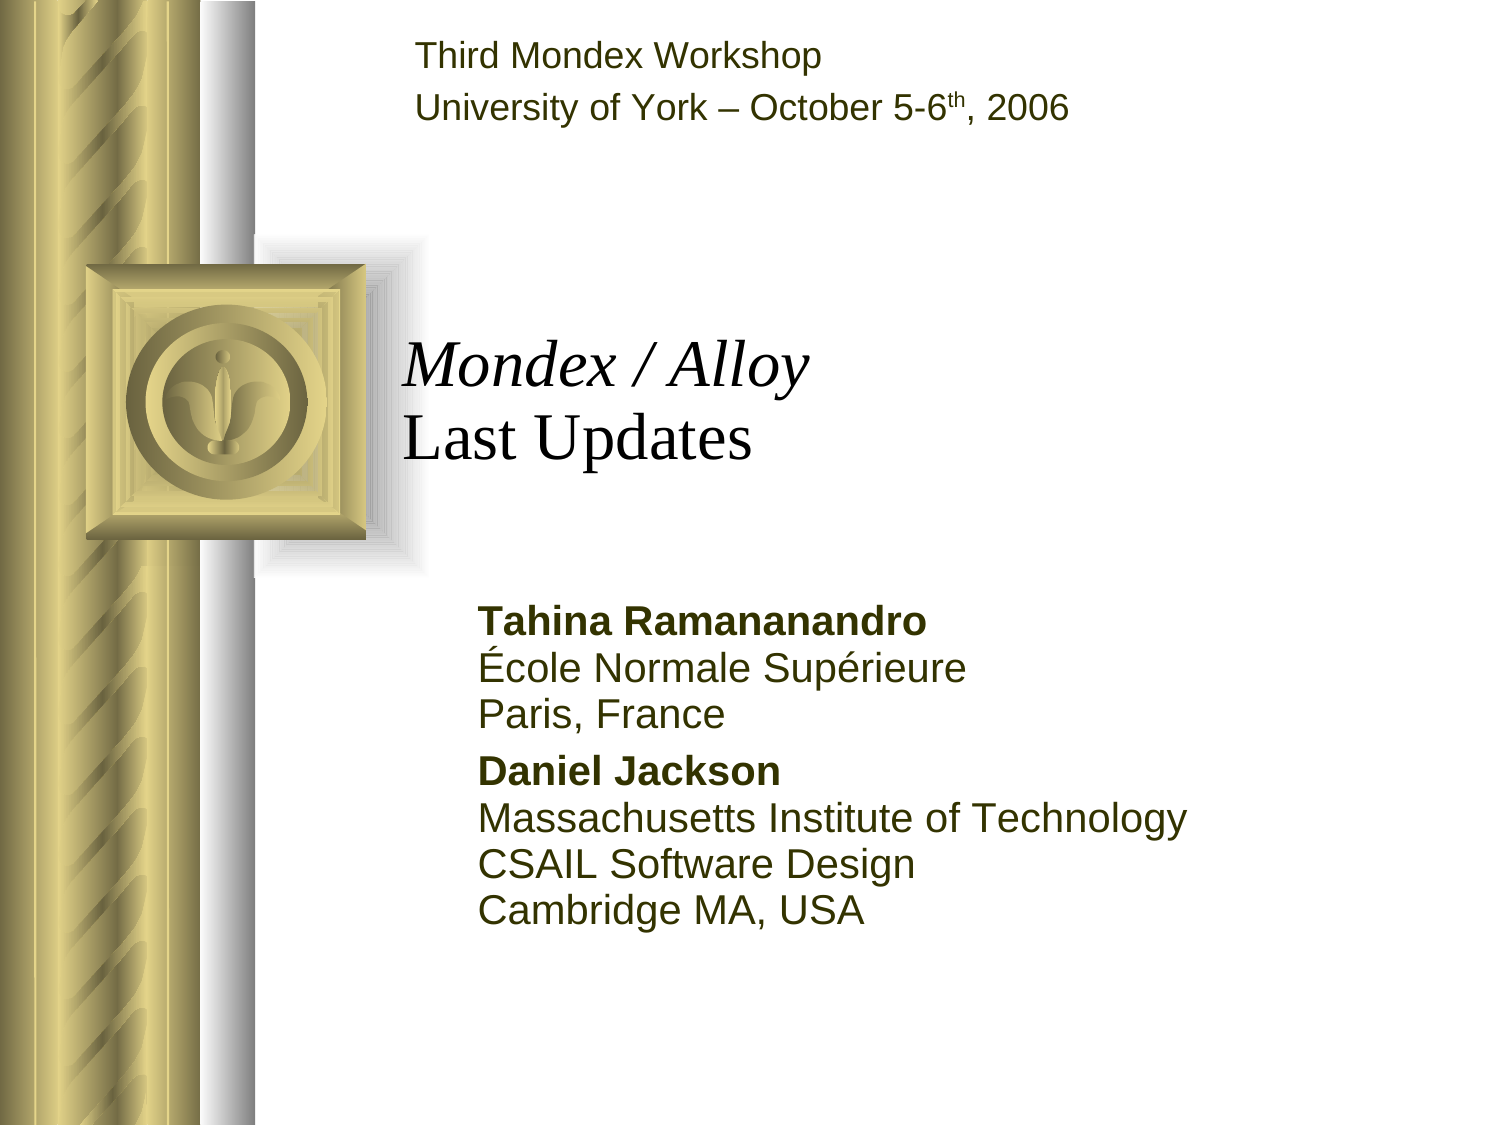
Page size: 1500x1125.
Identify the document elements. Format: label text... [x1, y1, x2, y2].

title Mondex / Alloy Last Updates [387, 242, 1475, 559]
subtitle Tahina Ramananandro École Normale Supérieure Paris, France Daniel Jackson Massachusetts Institute of Technology CSAIL Software Design Cambridge MA, USA [387, 590, 1475, 1077]
text_box Third Mondex Workshop University of York – October 5-6th, 2006 [399, 27, 1363, 137]
